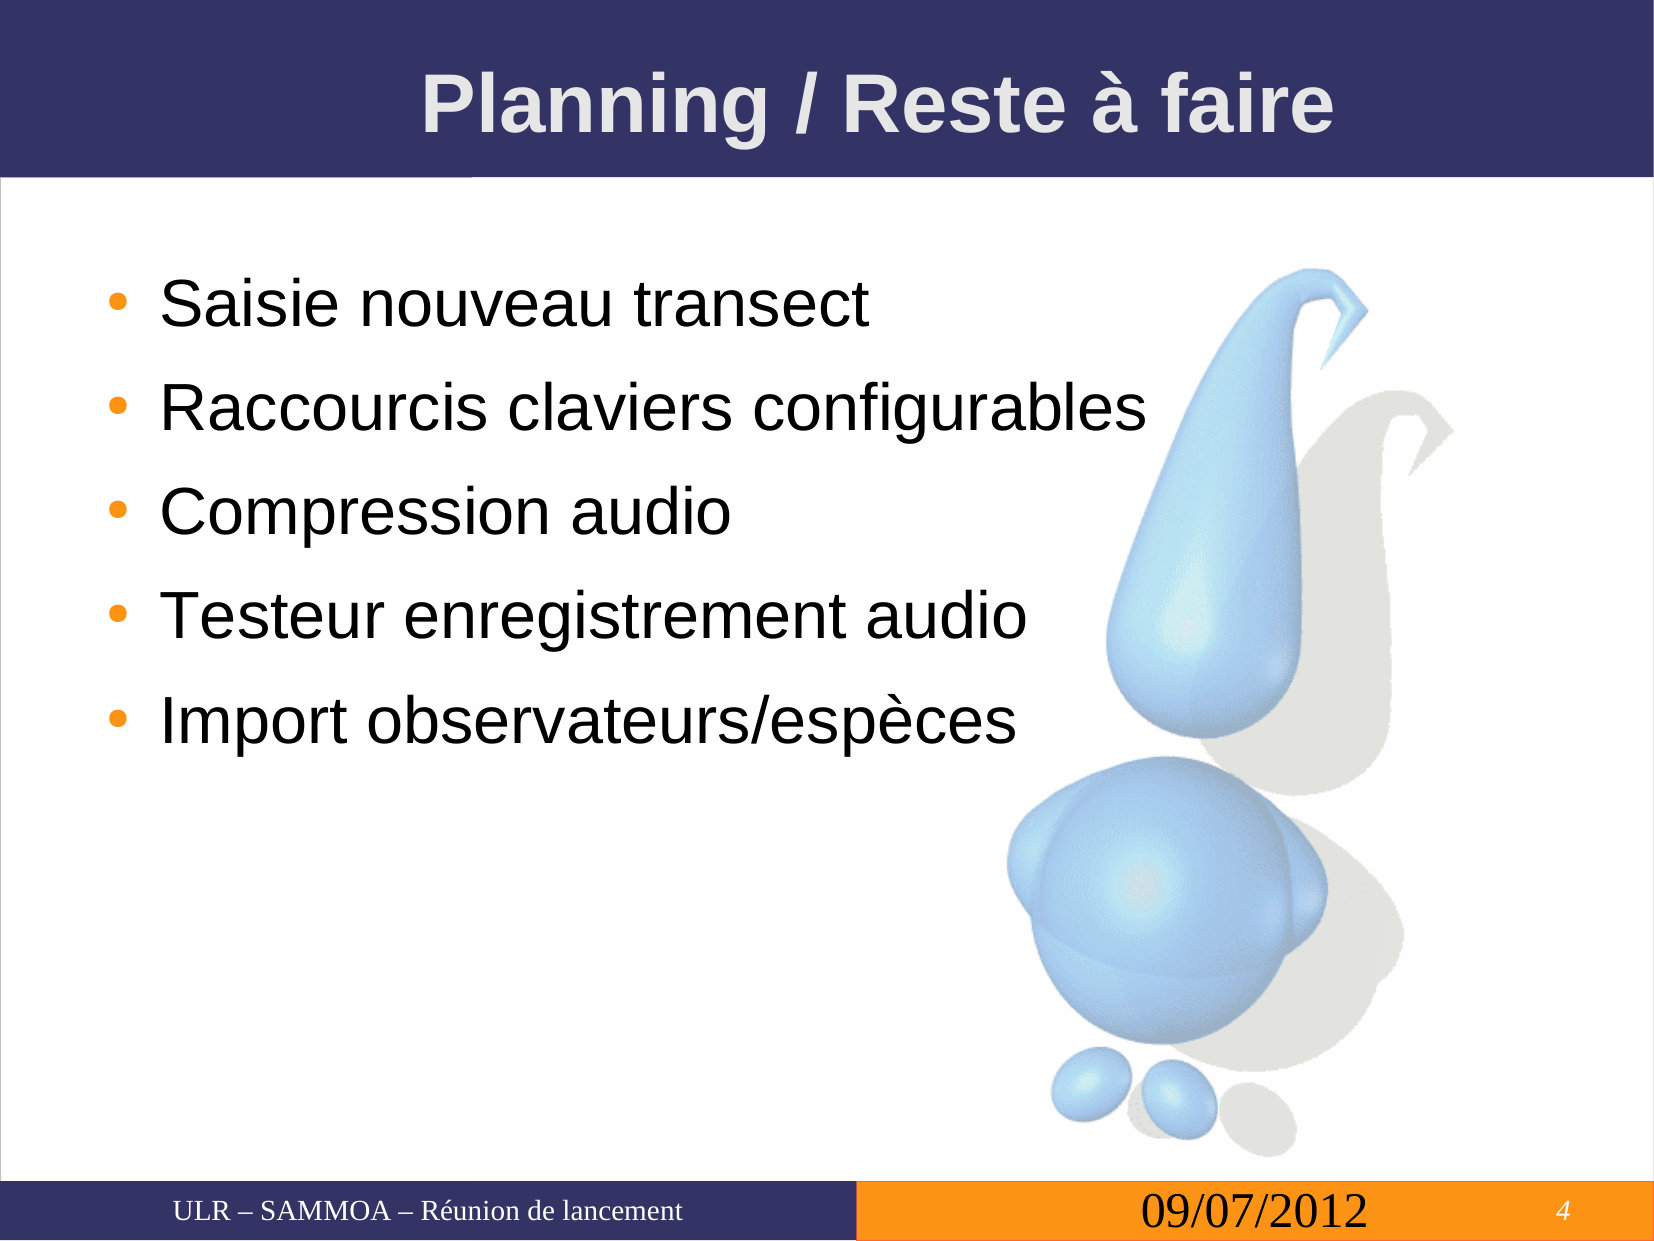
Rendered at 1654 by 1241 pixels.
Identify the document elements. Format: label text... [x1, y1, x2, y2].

title Planning / Reste à faire [123, 0, 1536, 208]
list Saisie nouveau transect Raccourcis claviers configurables Compression audio Testeur enregistrement audio Import observateurs/espèces [88, 265, 1595, 1152]
picture [472, 178, 1654, 1181]
